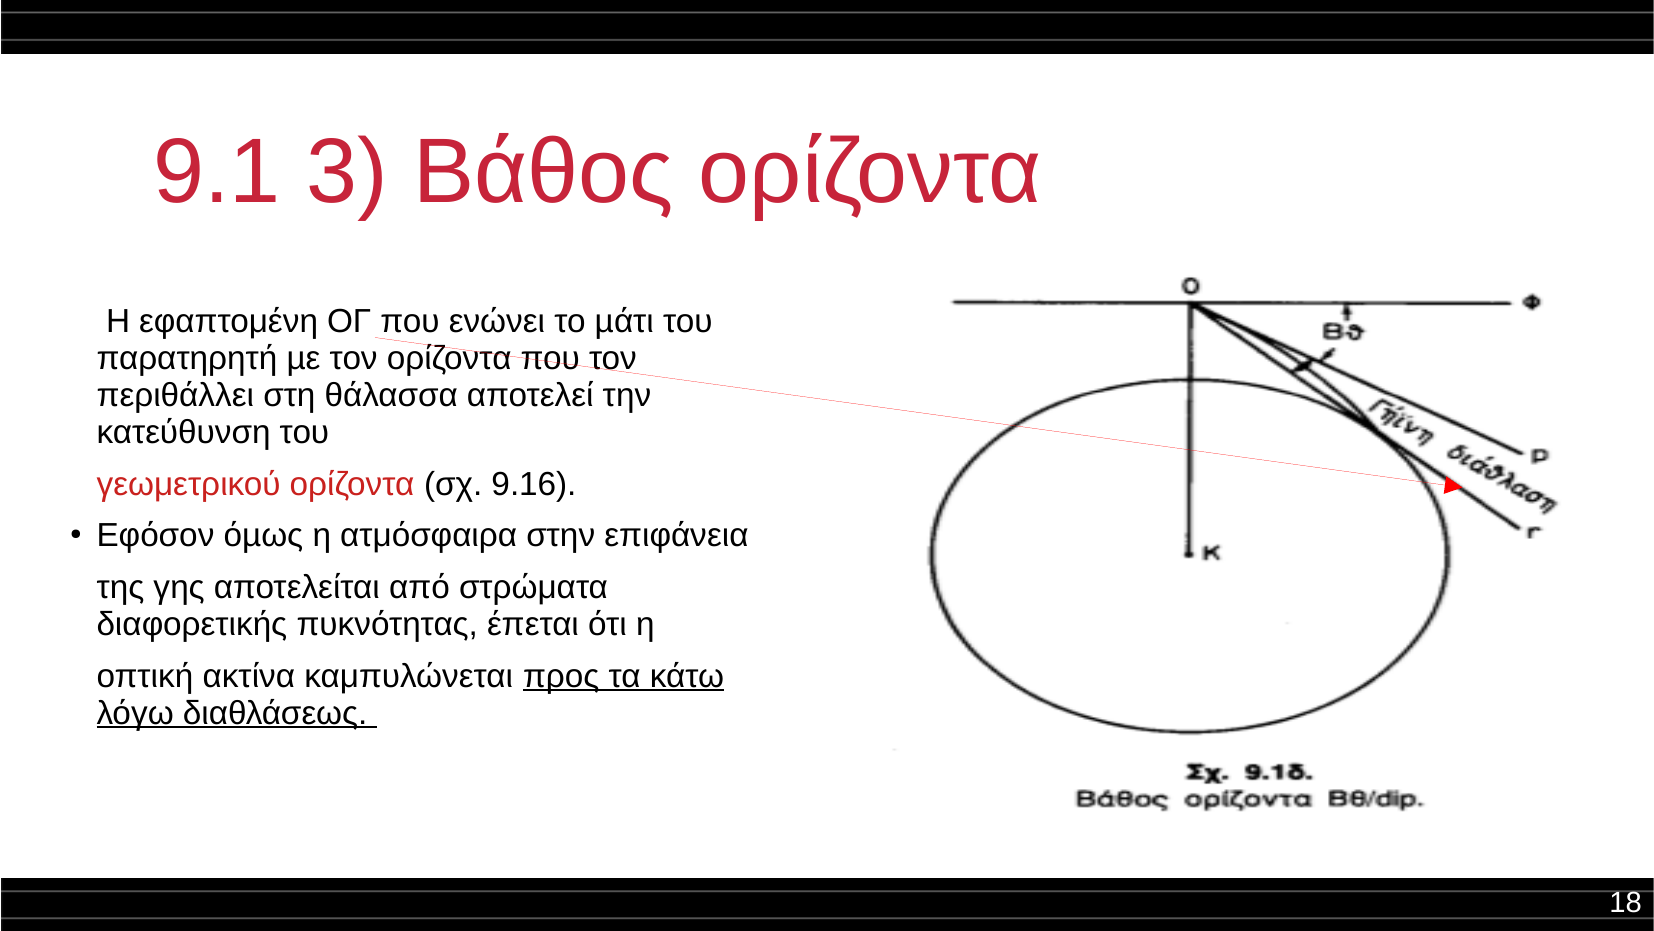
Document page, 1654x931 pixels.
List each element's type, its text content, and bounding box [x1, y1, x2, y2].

picture [862, 247, 1613, 826]
picture [1, 878, 1654, 931]
picture [1, 0, 1654, 54]
list Η εφαπτομένη ΟΓ που ενώνει το µάτι του παρατηρητή µε τον ορίζοντα που τον περιθάλλει στη θάλασσα αποτελεί την κατεύθυνση του γεωμετρικού ορίζοντα (σχ. 9.16). Εφόσον όµως η ατμόσφαιρα στην επιφάνεια της γης αποτελείται από στρώματα διαφορετικής πυκνότητας, έπεται ότι η οπτική ακτίνα καμπυλώνεται προς τα κάτω λόγω διαθλάσεως. [61, 302, 788, 788]
title 9.1 3) Βάθος ορίζοντα [82, 92, 1571, 249]
